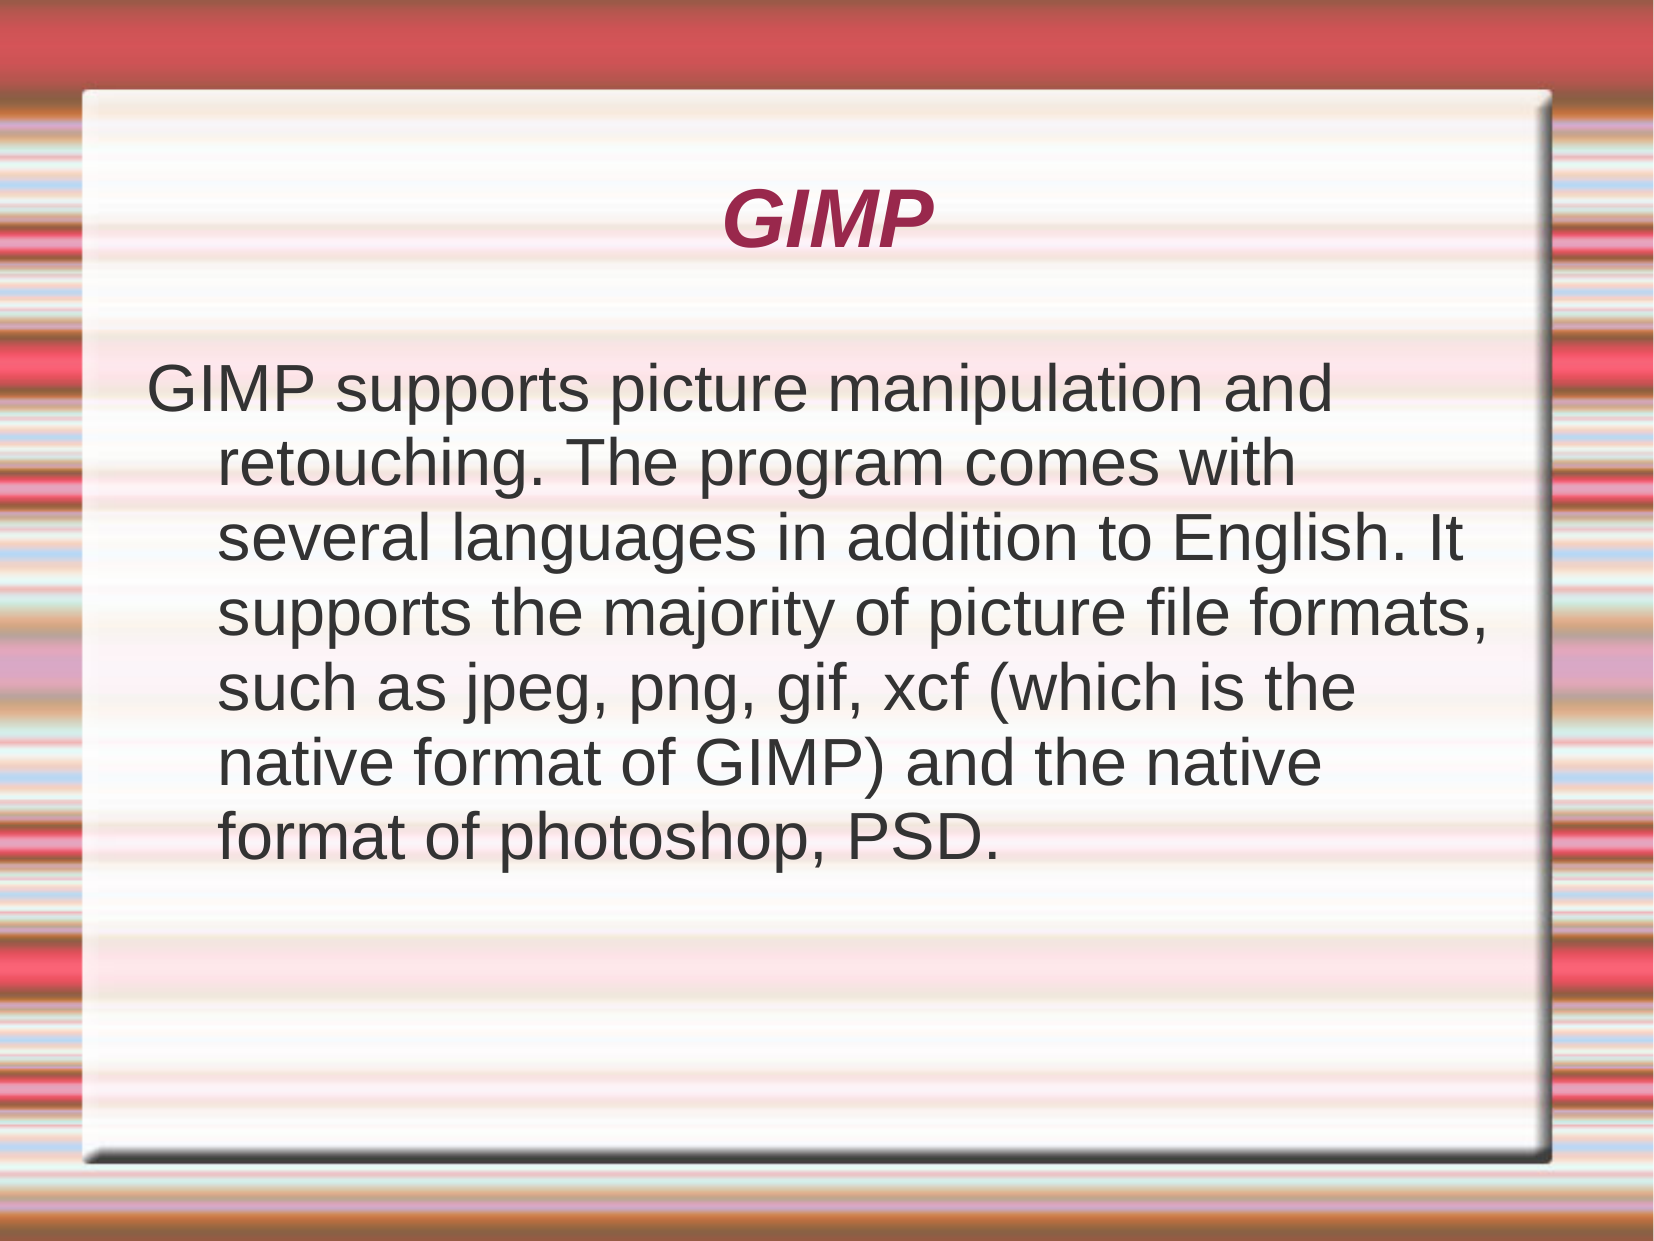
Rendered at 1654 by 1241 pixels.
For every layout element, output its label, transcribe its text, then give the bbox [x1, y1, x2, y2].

list GIMP supports picture manipulation and retouching. The program comes with several languages in addition to English. It supports the majority of picture file formats, such as jpeg, png, gif, xcf (which is the native format of GIMP) and the native format of photoshop, PSD. [134, 350, 1516, 1133]
picture [0, 0, 1654, 1241]
title GIMP [121, 114, 1534, 322]
